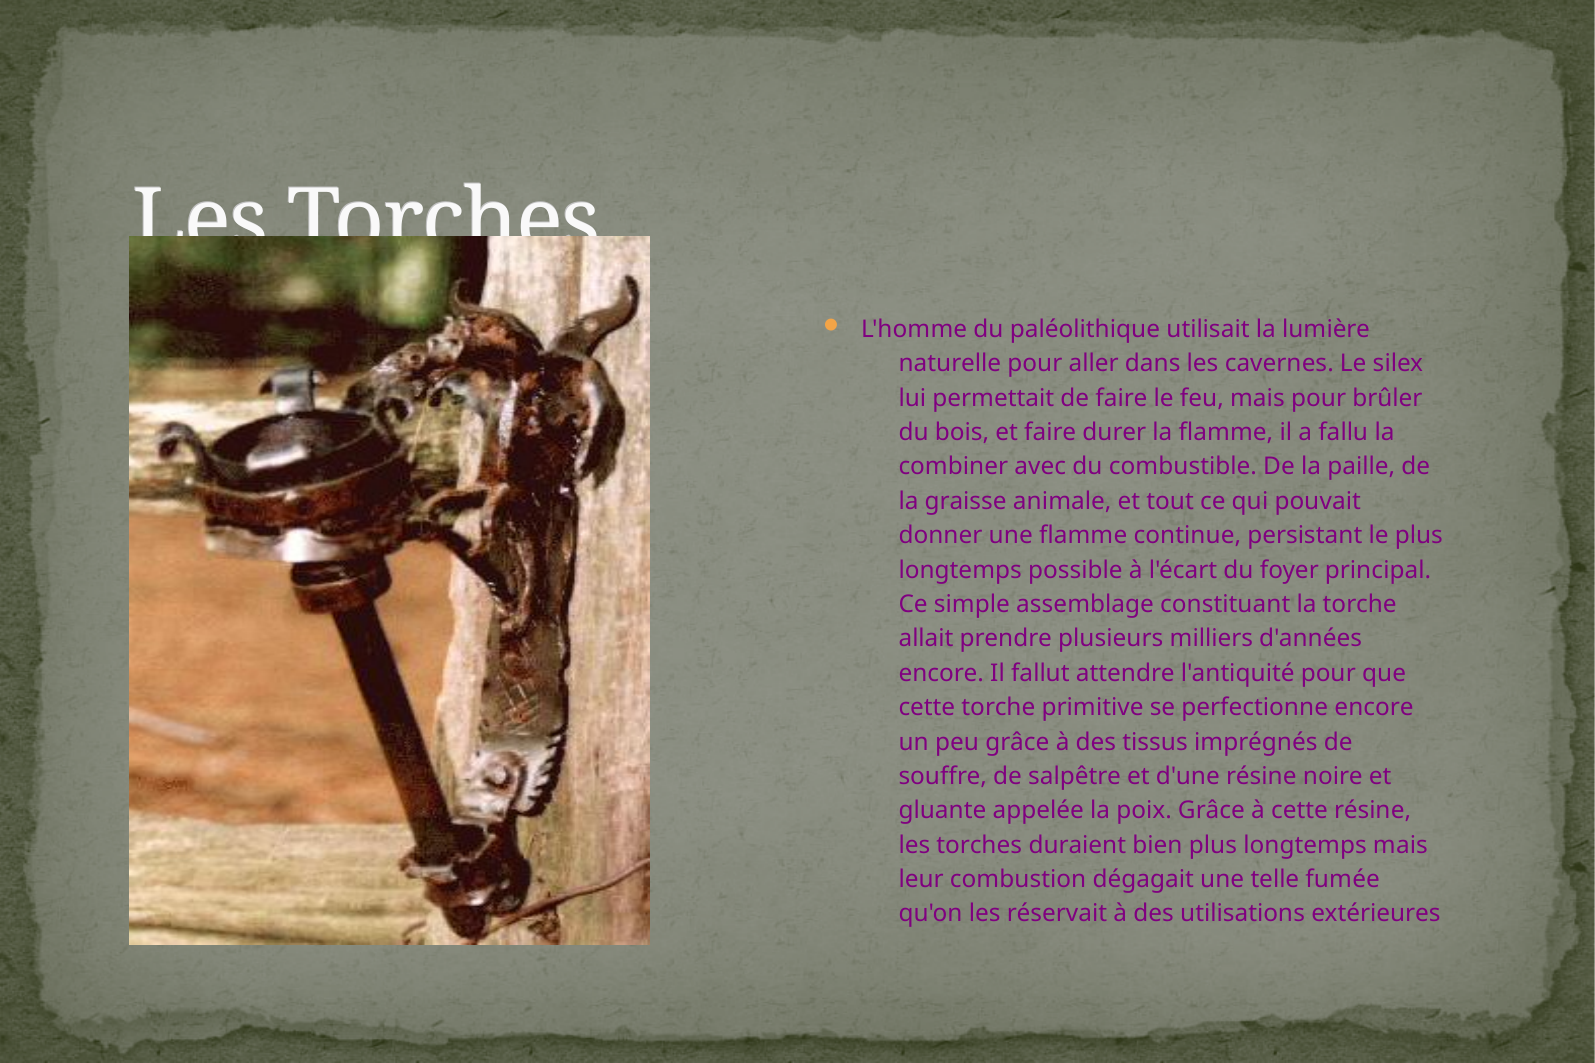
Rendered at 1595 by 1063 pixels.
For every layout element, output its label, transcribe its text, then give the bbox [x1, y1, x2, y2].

picture [129, 236, 650, 945]
title Les Torches [117, 98, 1479, 277]
list L'homme du paléolithique utilisait la lumière naturelle pour aller dans les cavernes. Le silex lui permettait de faire le feu, mais pour brûler du bois, et faire durer la flamme, il a fallu la combiner avec du combustible. De la paille, de la graisse animale, et tout ce qui pouvait donner une flamme continue, persistant le plus longtemps possible à l'écart du foyer principal. Ce simple assemblage constituant la torche allait prendre plusieurs milliers d'années encore. Il fallut attendre l'antiquité pour que cette torche primitive se perfectionne encore un peu grâce à des tissus imprégnés de souffre, de salpêtre et d'une résine noire et gluante appelée la poix. Grâce à cette résine, les torches duraient bien plus longtemps mais leur combustion dégagait une telle fumée qu'on les réservait à des utilisations extérieures [649, 265, 1462, 1004]
